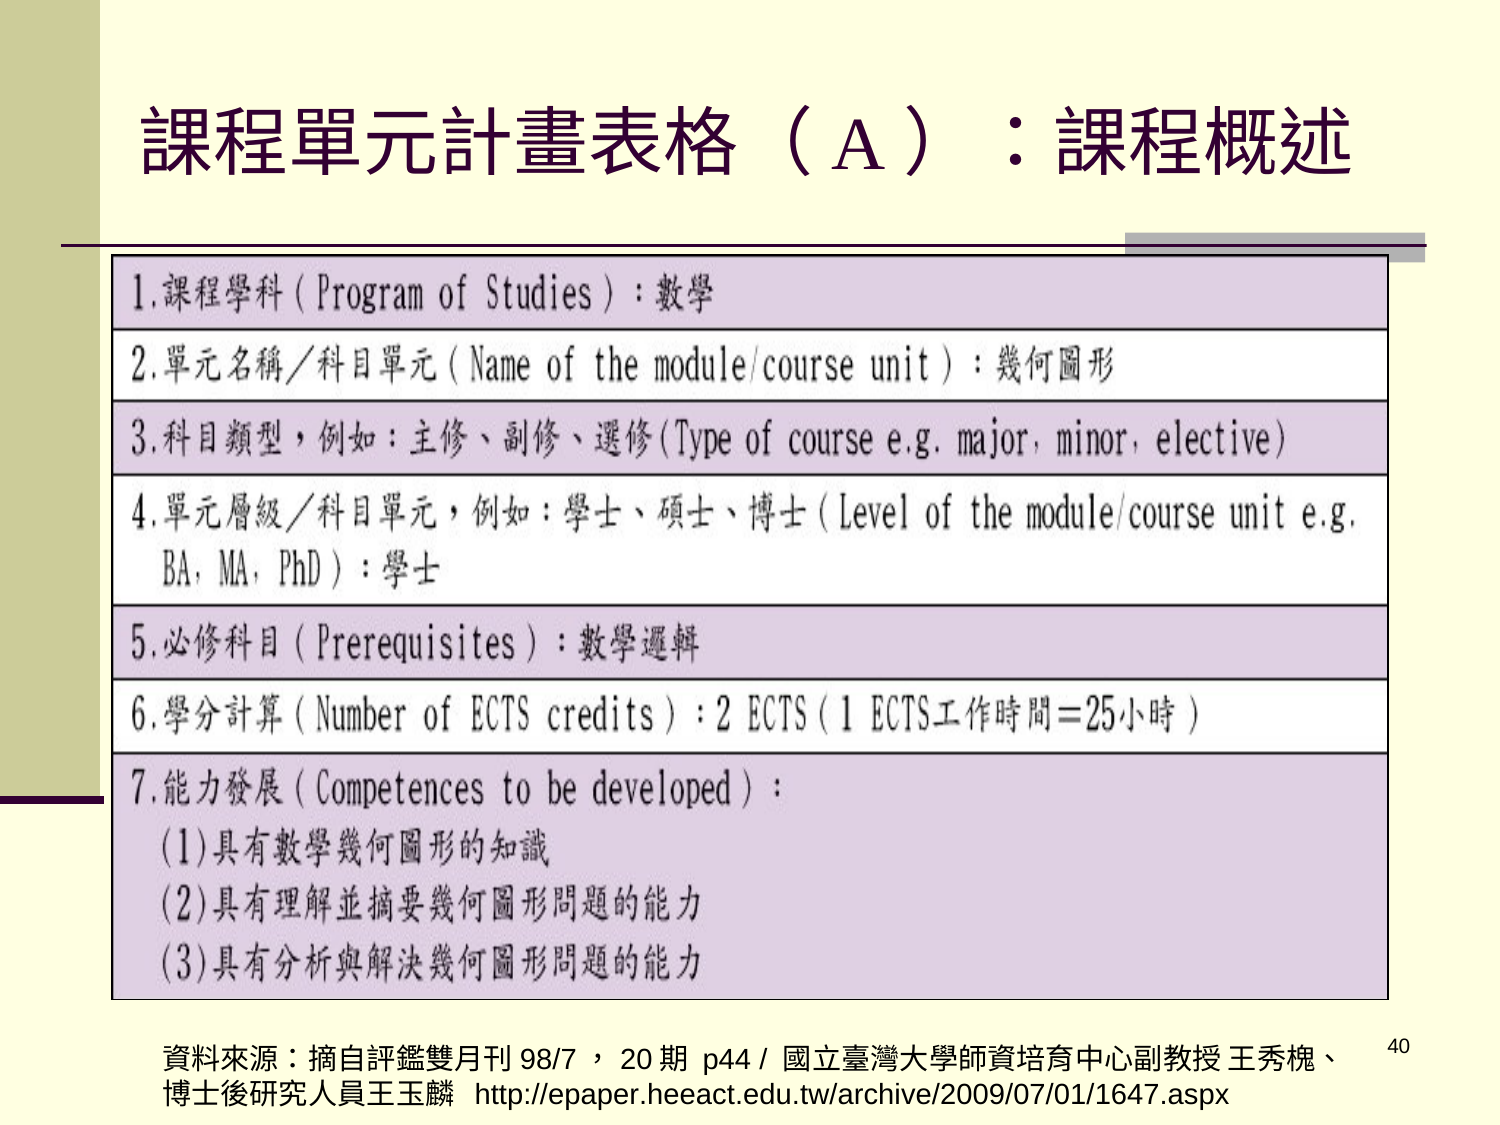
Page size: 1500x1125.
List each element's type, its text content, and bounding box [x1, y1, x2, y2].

text_box 資料來源：摘自評鑑雙月刊98/7，20期 p44 / 國立臺灣大學師資培育中心副教授 王秀槐、博士後研究人員王玉麟 http://epaper.heeact.edu.tw/archive/2009/07/01/1647.aspx [147, 1032, 1388, 1119]
picture [112, 255, 1388, 999]
title 課程單元計畫表格（A）：課程概述 [123, 45, 1425, 234]
